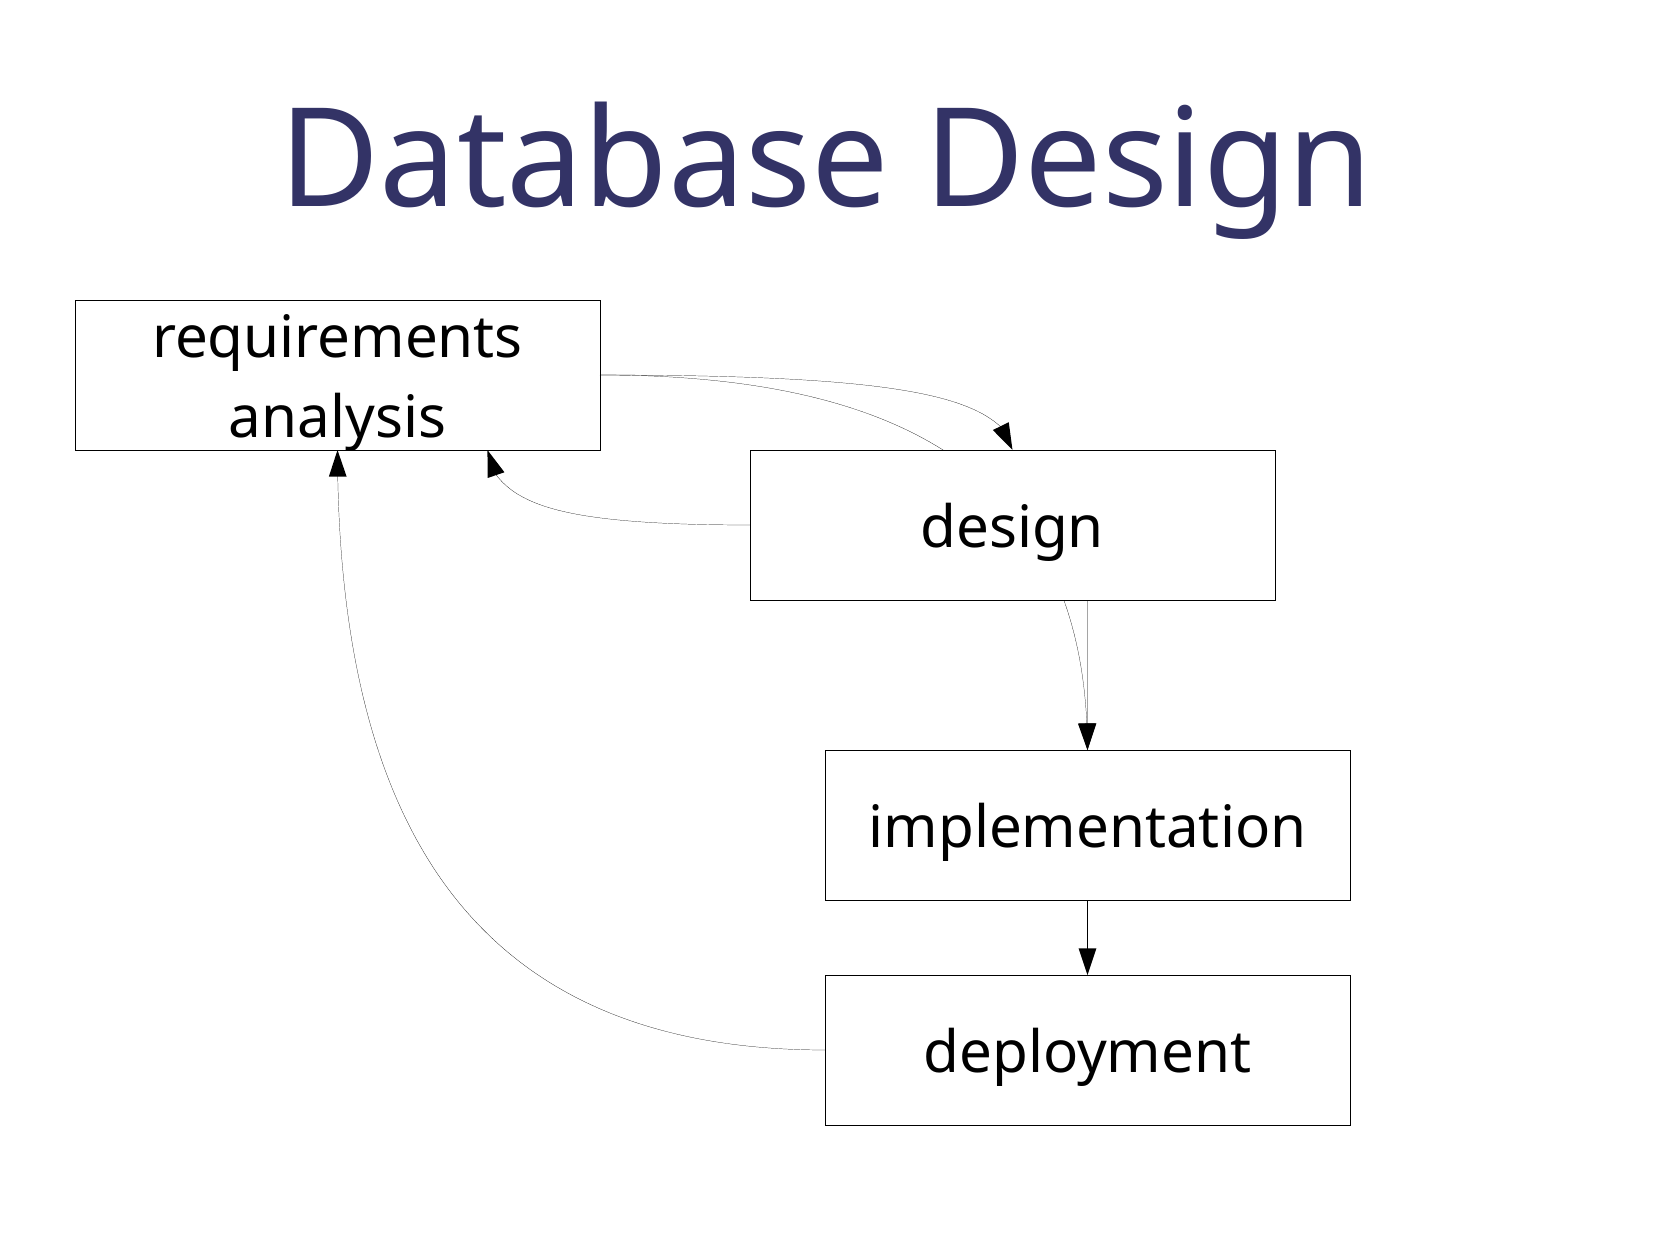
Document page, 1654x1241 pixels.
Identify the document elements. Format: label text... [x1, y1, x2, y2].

text_box design [750, 450, 1276, 601]
text_box requirements analysis [75, 300, 601, 451]
text_box deployment [825, 975, 1351, 1126]
text_box implementation [825, 750, 1351, 901]
title Database Design [82, 49, 1571, 257]
